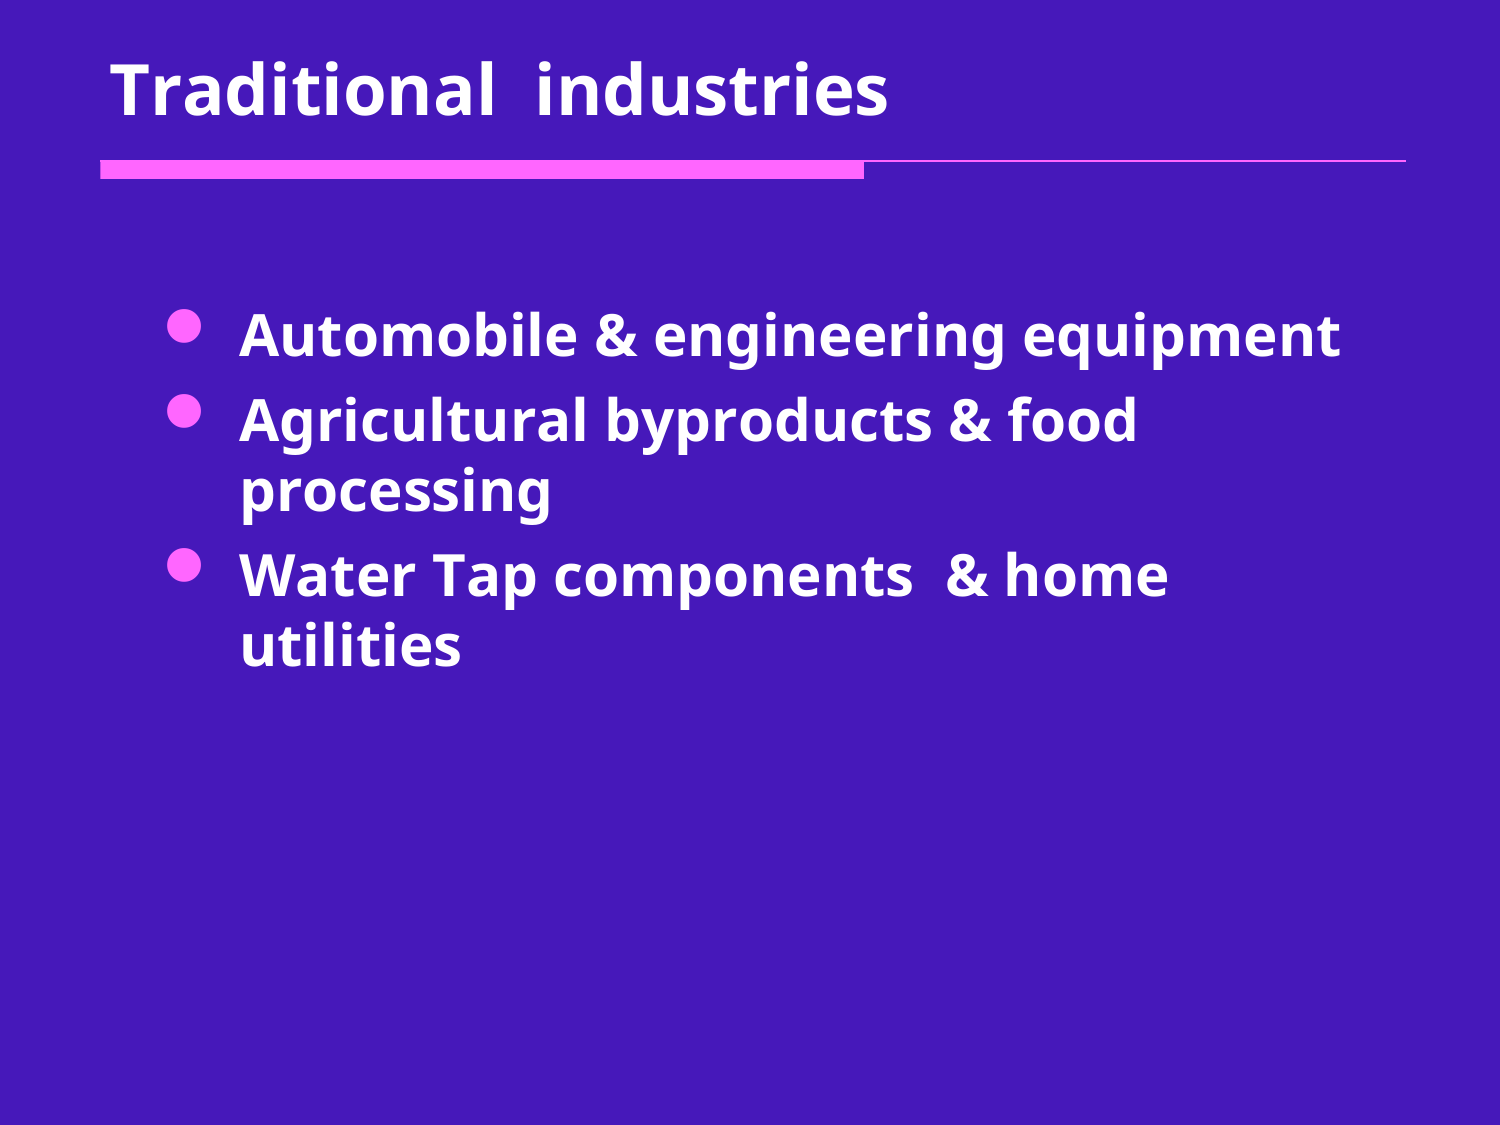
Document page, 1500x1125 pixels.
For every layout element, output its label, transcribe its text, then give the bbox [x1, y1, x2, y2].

text_box Automobile & engineering equipment Agricultural byproducts & food processing Water Tap components & home utilities [147, 290, 1376, 823]
title Traditional industries [94, 49, 1407, 138]
